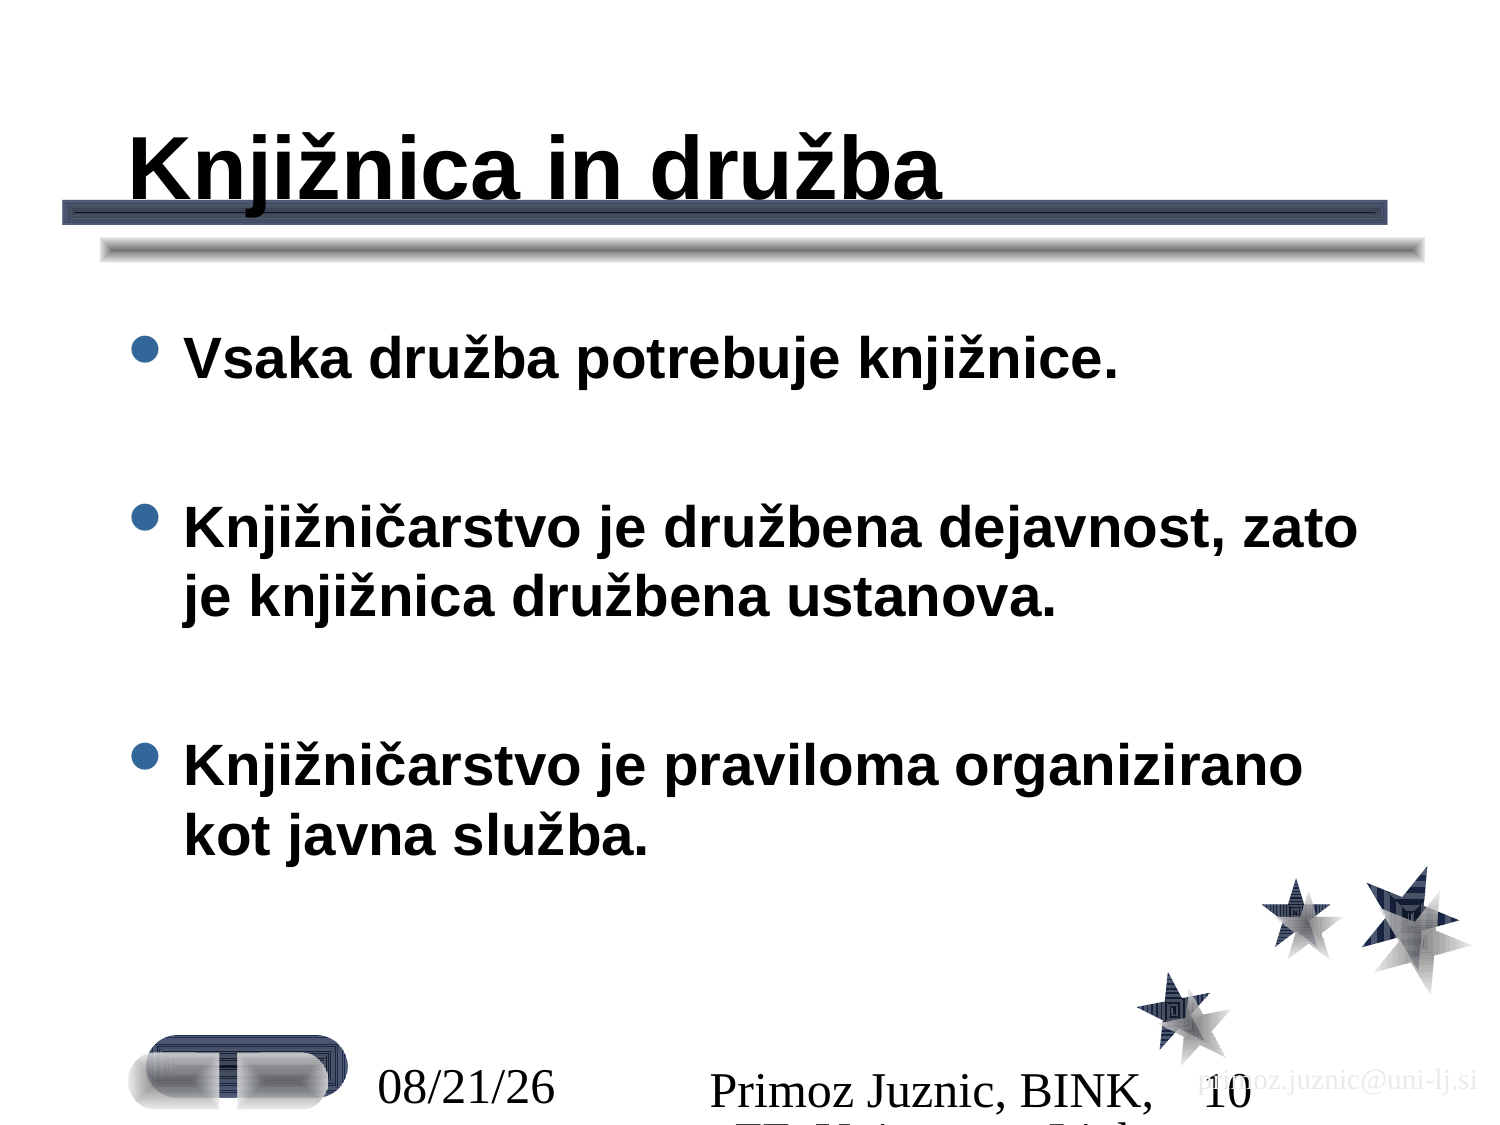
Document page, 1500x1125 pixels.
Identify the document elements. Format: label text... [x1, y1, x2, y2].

title Knjižnica in družba [112, 37, 1388, 225]
list Vsaka družba potrebuje knjižnice. Knjižničarstvo je družbena dejavnost, zato je knjižnica družbena ustanova. Knjižničarstvo je praviloma organizirano kot javna služba. [112, 312, 1388, 988]
